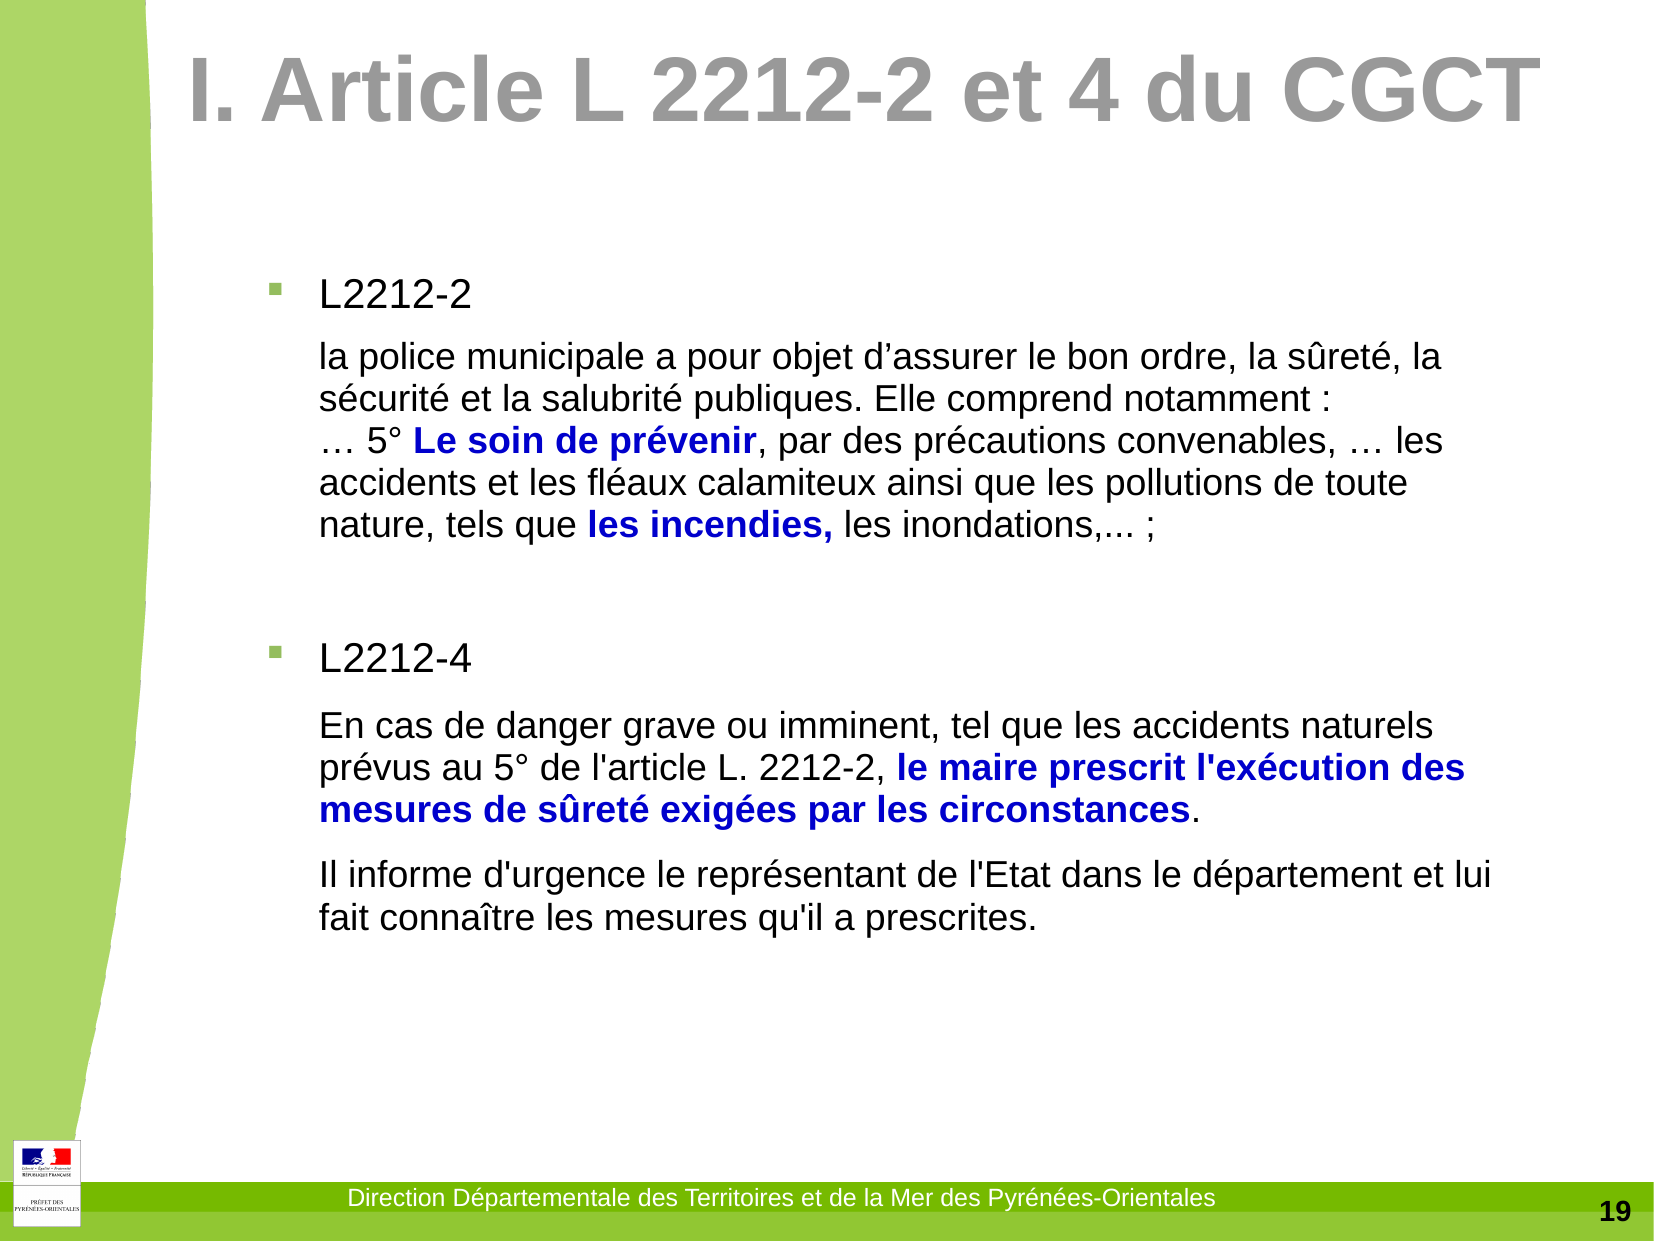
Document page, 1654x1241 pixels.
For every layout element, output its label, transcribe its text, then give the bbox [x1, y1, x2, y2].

picture [0, 0, 1654, 1241]
title I. Article L 2212-2 et 4 du CGCT [147, 29, 1583, 150]
list L2212-2 la police municipale a pour objet d’assurer le bon ordre, la sûreté, la sécurité et la salubrité publiques. Elle comprend notamment : … 5° Le soin de prévenir, par des précautions convenables, … les accidents et les fléaux calamiteux ainsi que les pollutions de toute nature, tels que les incendies, les inondations,... ; L2212-4 En cas de danger grave ou imminent, tel que les accidents naturels prévus au 5° de l'article L. 2212-2, le maire prescrit l'exécution des mesures de sûreté exigées par les circonstances. Il informe d'urgence le représentant de l'Etat dans le département et lui fait connaître les mesures qu'il a prescrites. [177, 206, 1507, 1073]
